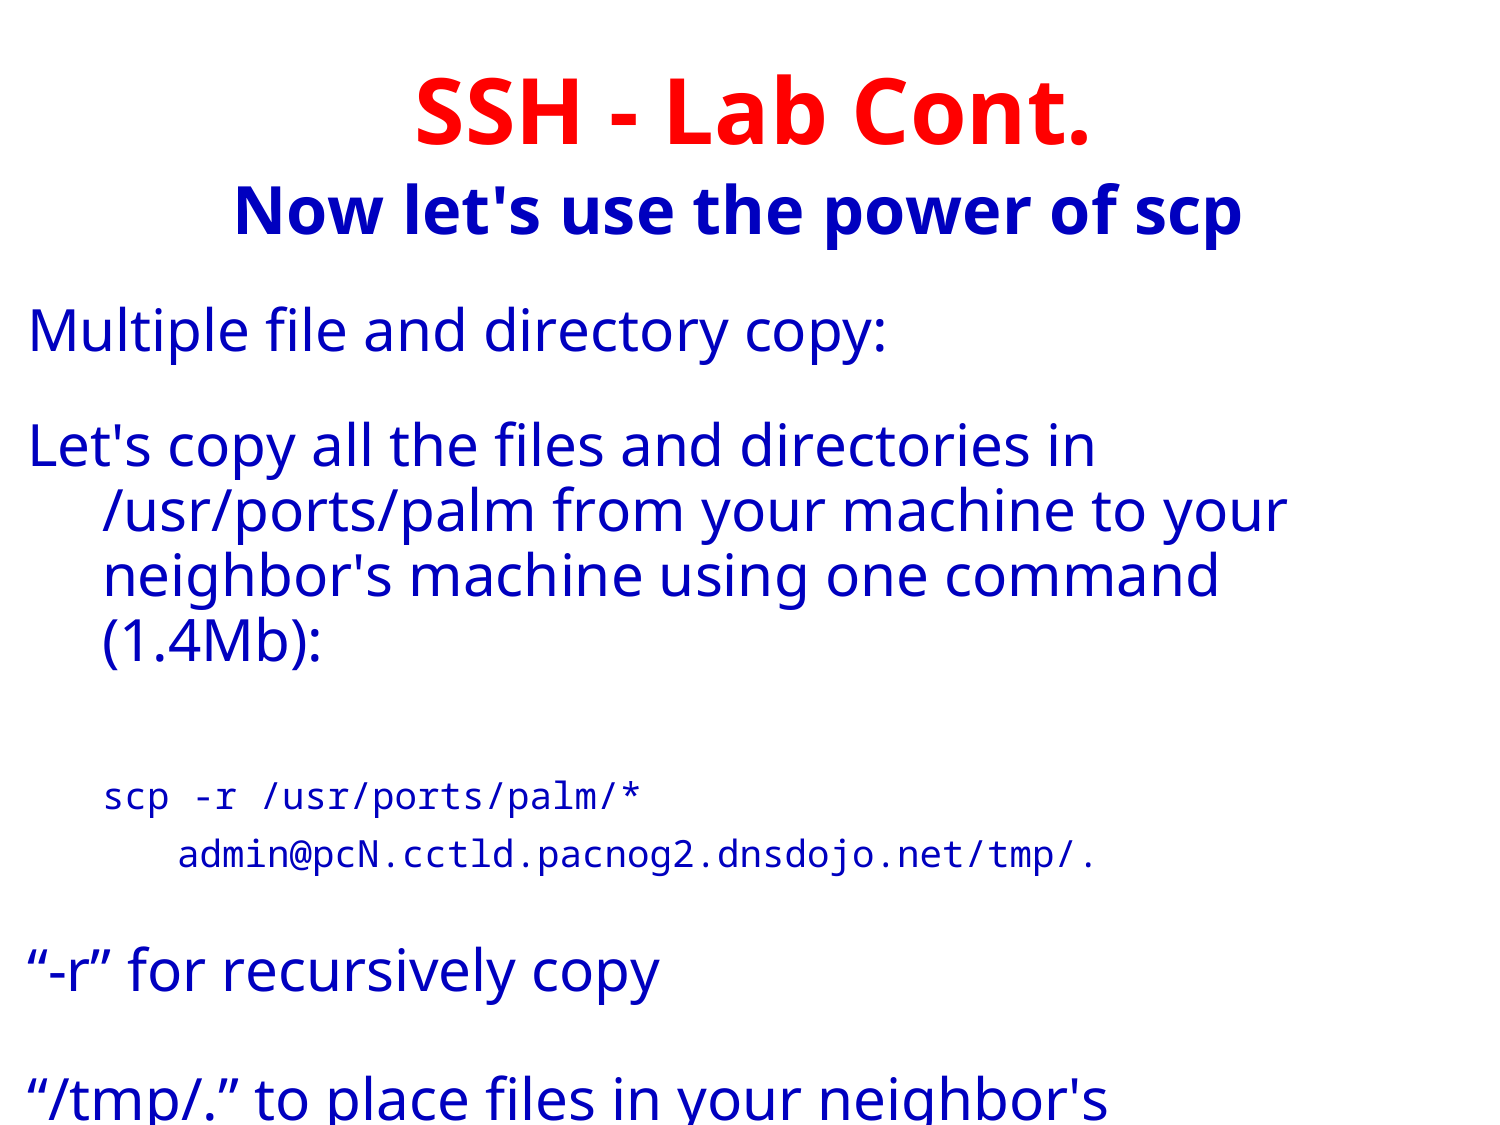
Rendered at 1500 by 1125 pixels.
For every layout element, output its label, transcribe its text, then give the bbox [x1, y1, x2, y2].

text_box [82, 929, 1302, 1042]
list Now let's use the power of scp Multiple file and directory copy: Let's copy all the files and directories in /usr/ports/palm from your machine to your neighbor's machine using one command (1.4Mb): scp -r /usr/ports/palm/* admin@pcN.cctld.pacnog2.dnsdojo.net/tmp/. “-r” for recursively copy “/tmp/.” to place files in your neighbor's /tmp directory. [27, 175, 1450, 1125]
title SSH - Lab Cont. [191, 46, 1341, 165]
